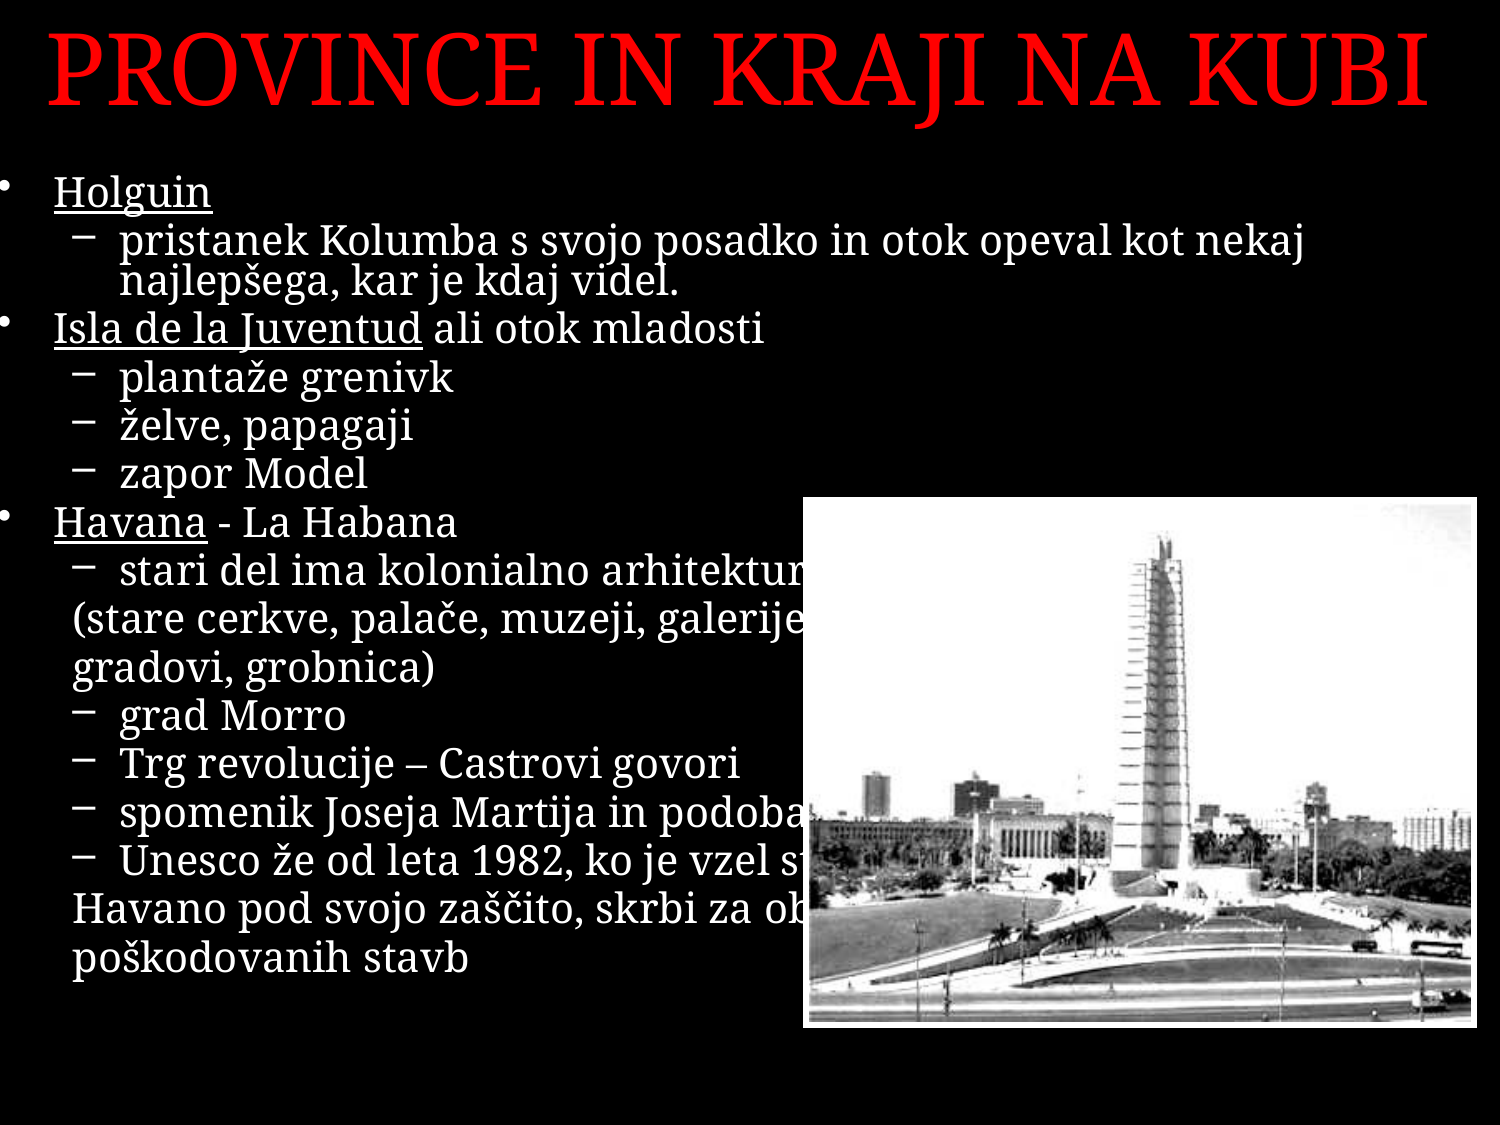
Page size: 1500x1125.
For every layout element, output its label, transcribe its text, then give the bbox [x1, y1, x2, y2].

picture [809, 503, 1471, 1022]
list Holguin pristanek Kolumba s svojo posadko in otok opeval kot nekaj najlepšega, kar je kdaj videl. Isla de la Juventud ali otok mladosti plantaže grenivk želve, papagaji zapor Model Havana - La Habana stari del ima kolonialno arhitekturo (stare cerkve, palače, muzeji, galerije in gradovi, grobnica) grad Morro Trg revolucije – Castrovi govori spomenik Joseja Martija in podoba Cheja Unesco že od leta 1982, ko je vzel staro Havano pod svojo zaščito, skrbi za obnovo poškodovanih stavb [0, 167, 1453, 1125]
title PROVINCE IN KRAJI NA KUBI [0, 0, 1500, 160]
